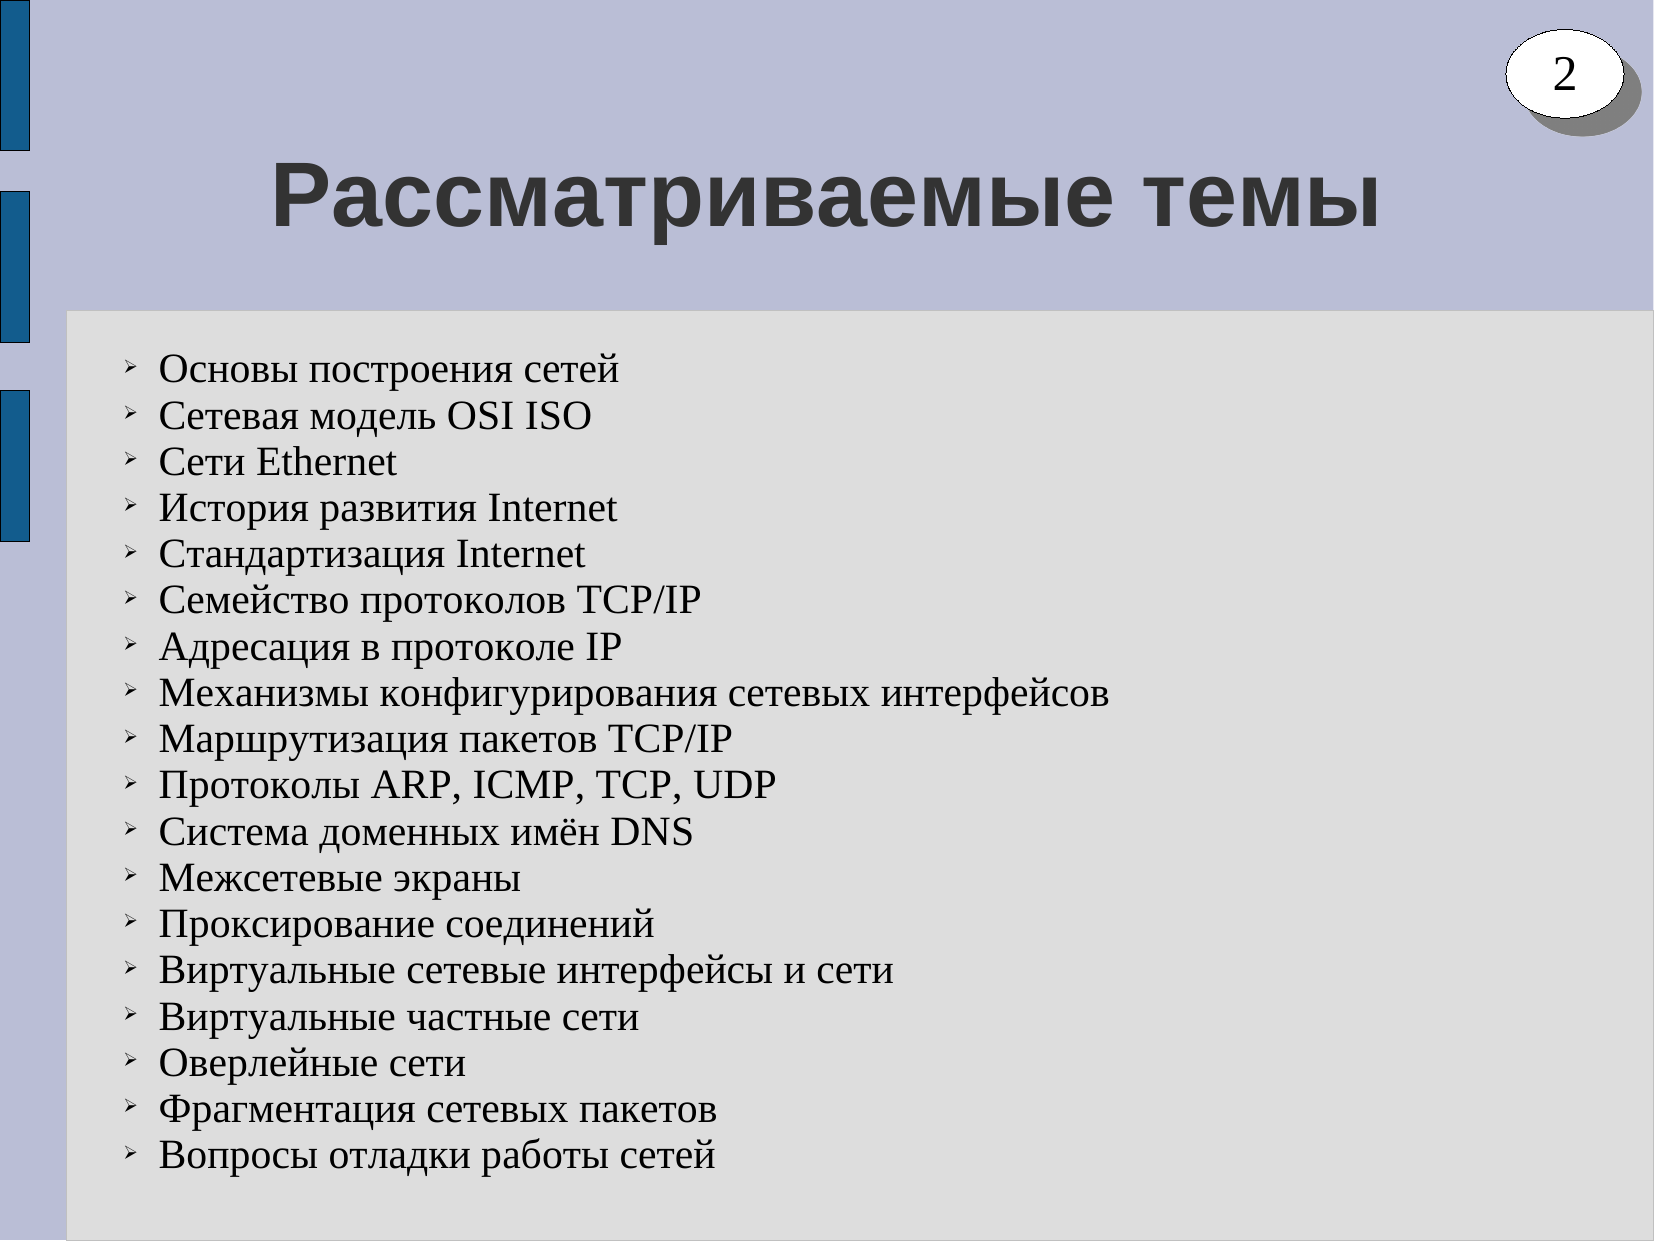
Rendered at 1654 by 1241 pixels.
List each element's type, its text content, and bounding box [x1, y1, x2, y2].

subtitle Основы построения сетей Сетевая модель OSI ISO Сети Ethernet История развития Internet Стандартизация Internet Семейство протоколов TCP/IP Адресация в протоколе IP Механизмы конфигурирования сетевых интерфейсов Маршрутизация пакетов TCP/IP Протоколы ARP, ICMP, TCP, UDP Система доменных имён DNS Межсетевые экраны Проксирование соединений Виртуальные сетевые интерфейсы и сети Виртуальные частные сети Оверлейные сети Фрагментация сетевых пакетов Вопросы отладки работы сетей [123, 345, 1536, 1178]
text_box 2 [1505, 29, 1625, 119]
title Рассматриваемые темы [121, 91, 1534, 299]
